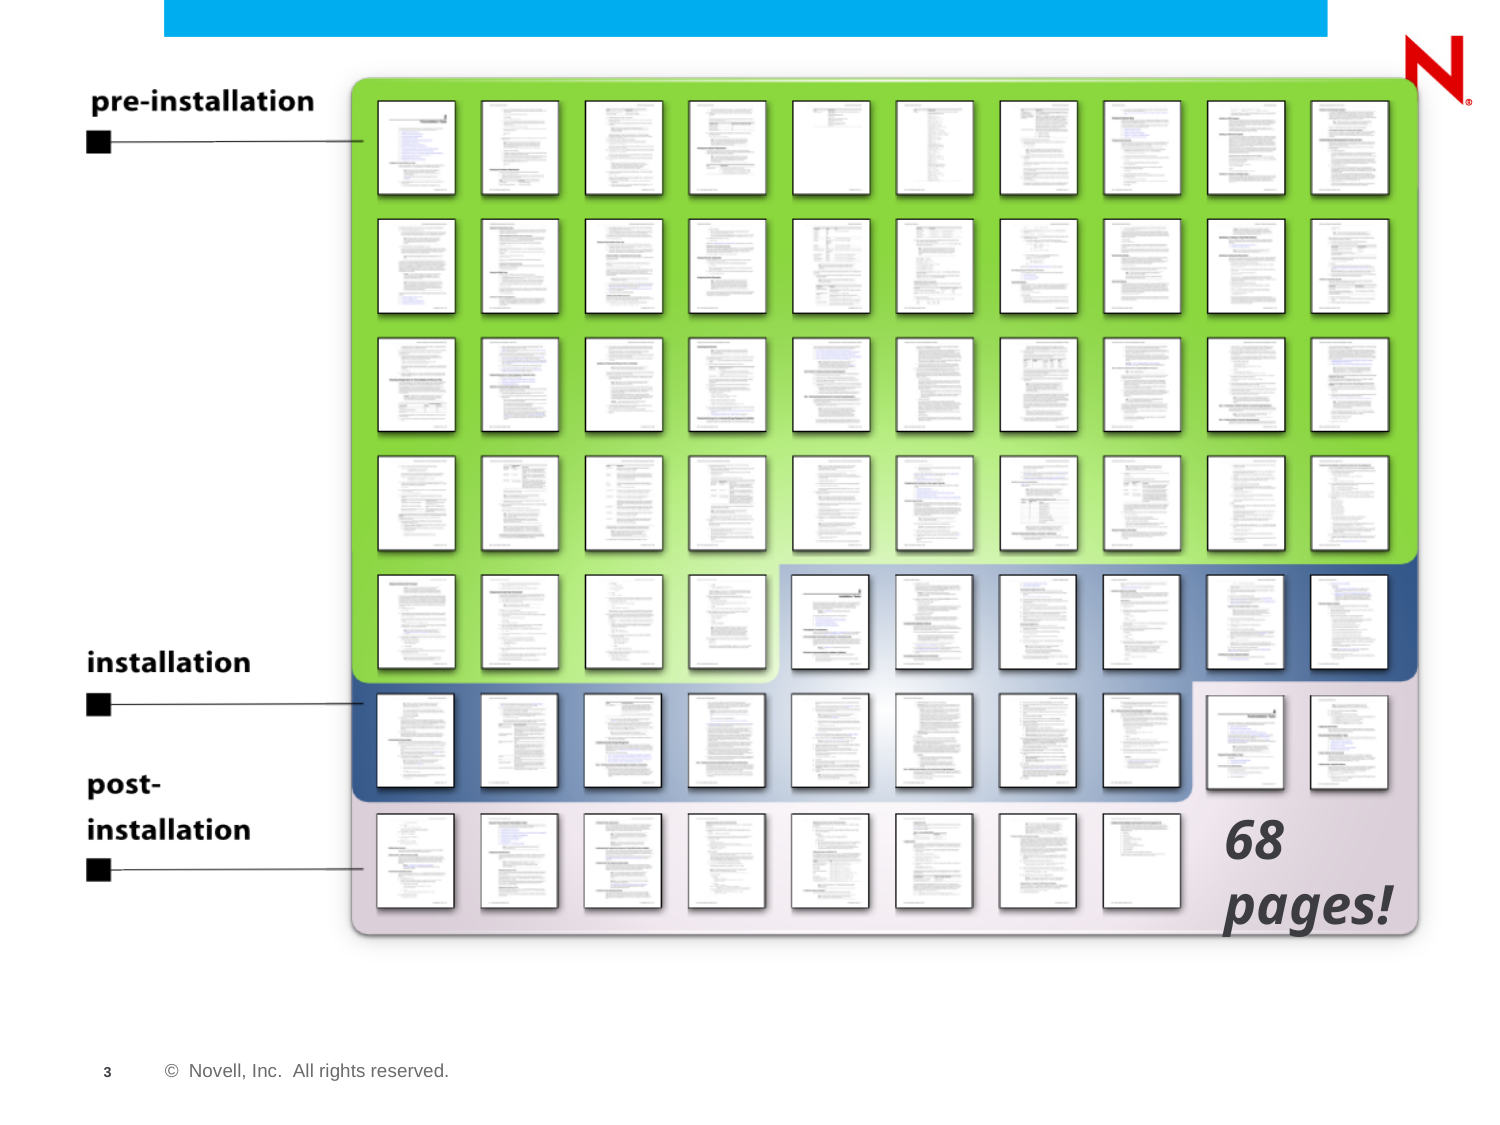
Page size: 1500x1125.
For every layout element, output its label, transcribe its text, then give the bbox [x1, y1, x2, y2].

picture [55, 32, 1473, 1013]
text_box 68 pages! [1209, 797, 1449, 943]
